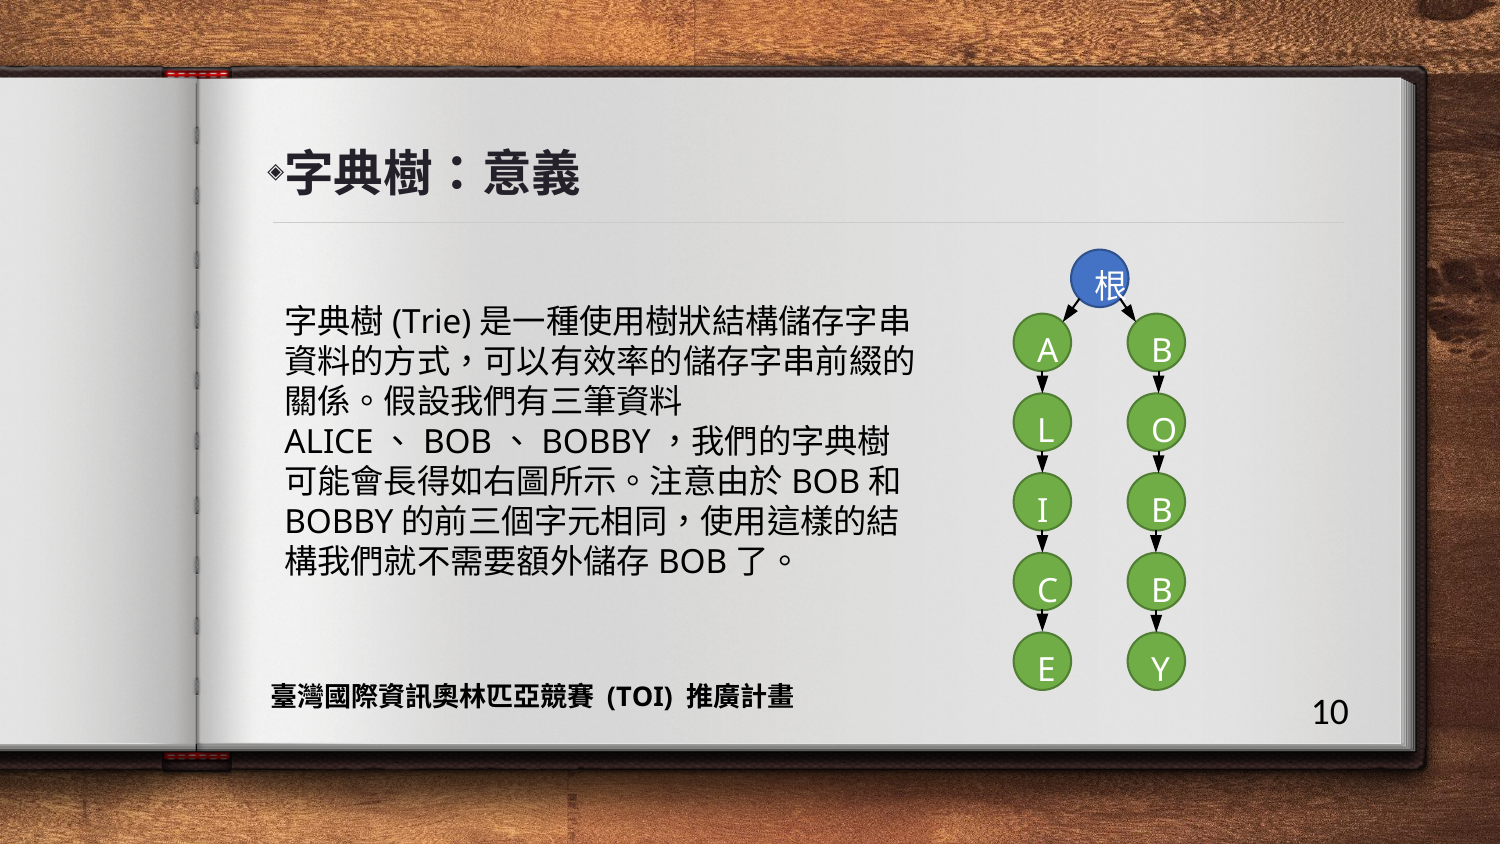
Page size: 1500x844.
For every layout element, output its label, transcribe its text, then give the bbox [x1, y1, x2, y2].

text_box 根 [1111, 274, 1121, 278]
text_box 根 [1071, 249, 1129, 308]
text_box I [1013, 473, 1072, 531]
text_box L [1013, 393, 1072, 451]
list 字典樹：意義 [252, 126, 1194, 216]
text_box 根 [1111, 280, 1121, 284]
text_box B [1127, 552, 1186, 611]
text_box Y [1127, 632, 1186, 690]
text_box B [1127, 313, 1186, 372]
text_box E [1013, 632, 1072, 690]
text_box B [1127, 473, 1186, 531]
text_box A [1013, 313, 1072, 372]
text_box 字典樹(Trie)是一種使用樹狀結構儲存字串資料的方式，可以有效率的儲存字串前綴的關係。假設我們有三筆資料ALICE、BOB、BOBBY，我們的字典樹可能會長得如右圖所示。注意由於BOB和BOBBY的前三個字元相同，使用這樣的結構我們就不需要額外儲存BOB了。 [269, 293, 932, 592]
text_box [1295, 672, 1386, 737]
text_box O [1127, 393, 1186, 451]
text_box C [1013, 552, 1072, 611]
